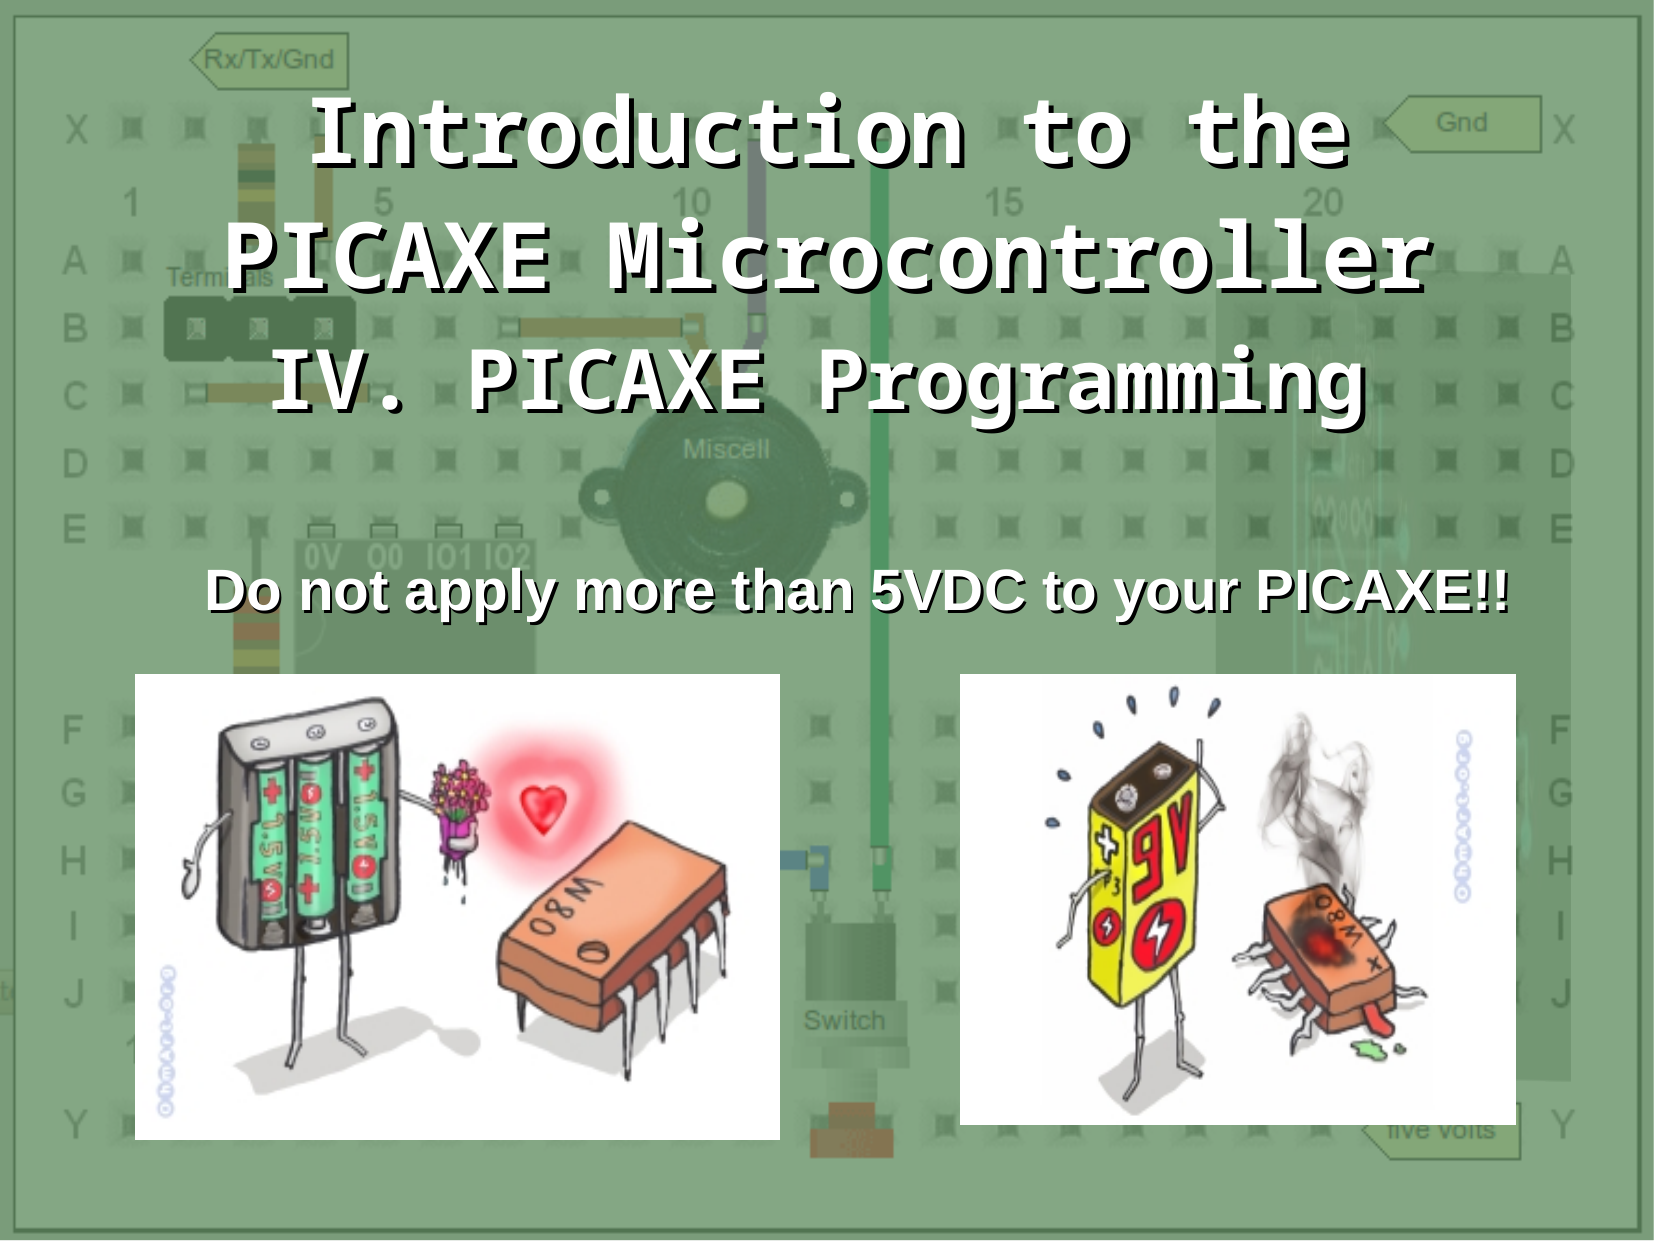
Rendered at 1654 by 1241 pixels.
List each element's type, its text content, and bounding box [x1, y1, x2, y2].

text_box Do not apply more than 5VDC to your PICAXE!! [189, 550, 1526, 632]
title Introduction to the PICAXE Microcontroller [82, 75, 1571, 306]
subtitle IV. PICAXE Programming [71, 355, 1561, 1204]
picture [0, 0, 1654, 1241]
